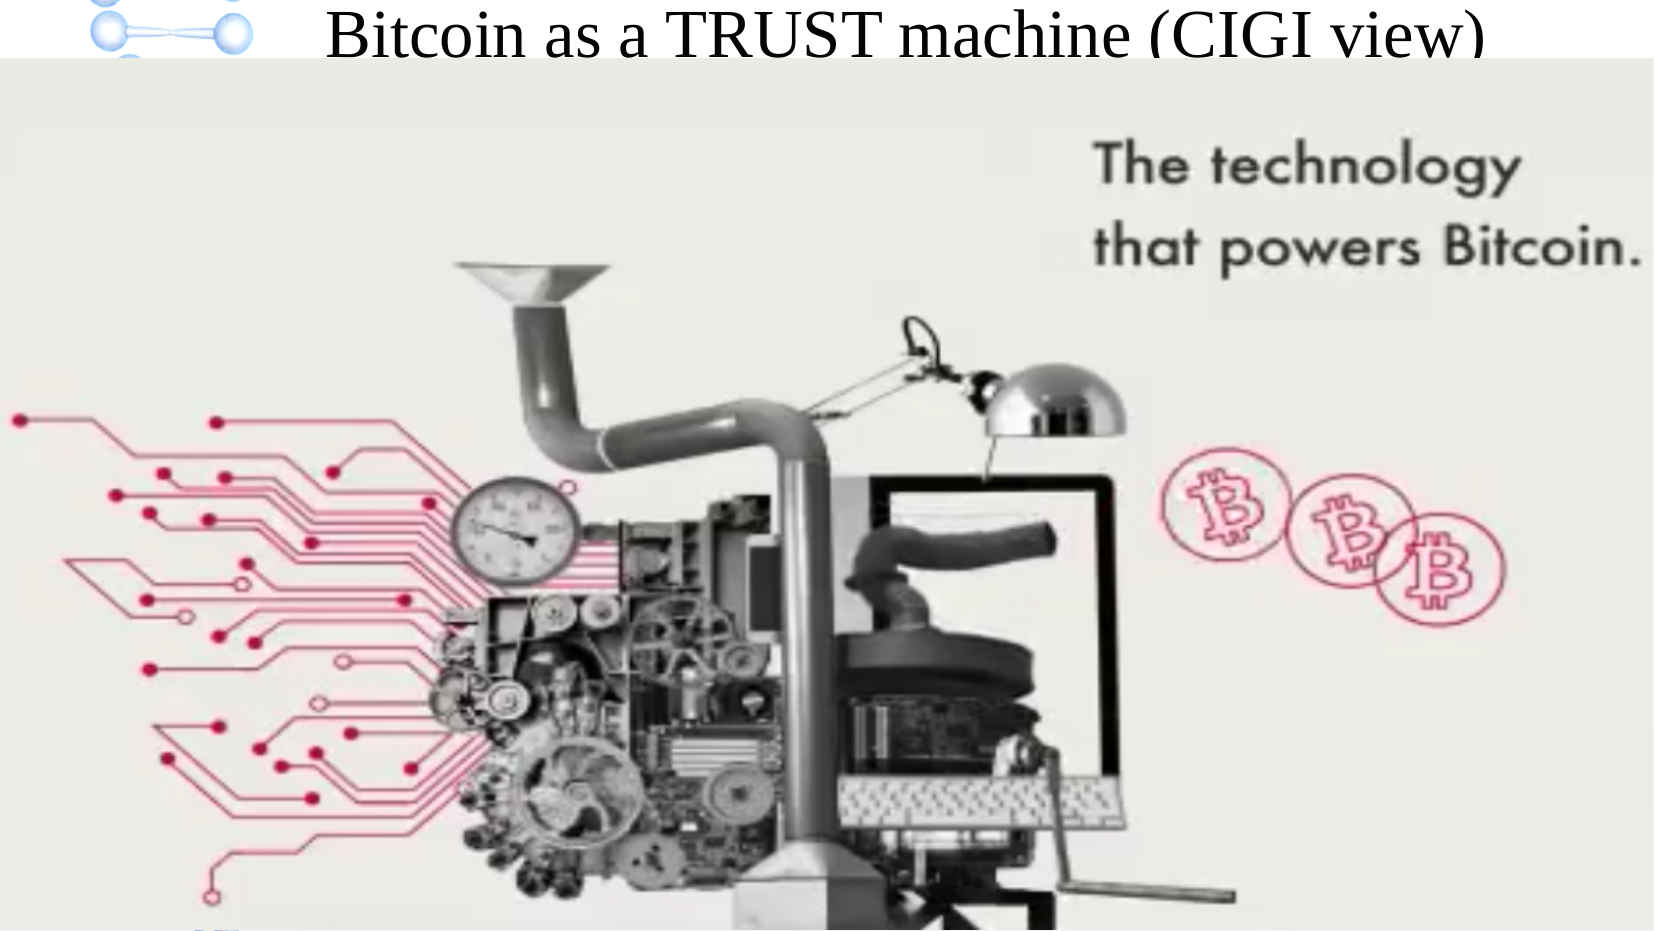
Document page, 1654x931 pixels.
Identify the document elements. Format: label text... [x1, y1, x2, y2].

picture [0, 0, 1654, 931]
title Bitcoin as a TRUST machine (CIGI view) [242, 0, 1572, 58]
